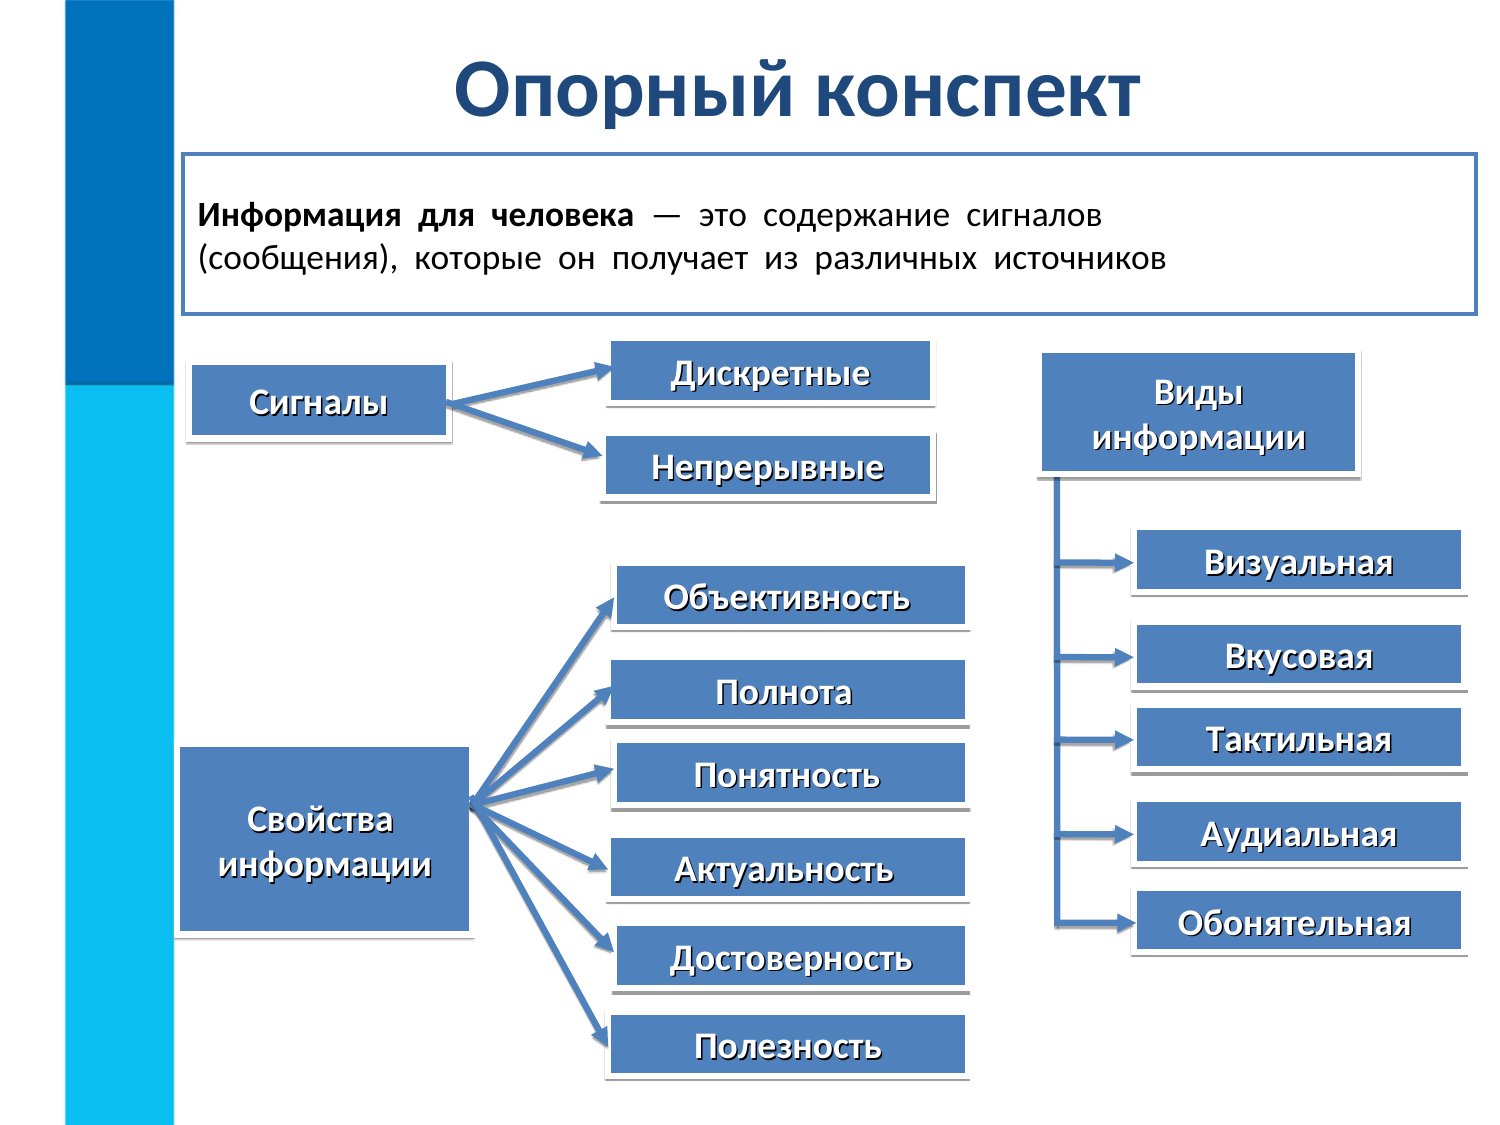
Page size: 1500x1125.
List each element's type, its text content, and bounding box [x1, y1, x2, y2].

picture [0, 0, 1500, 1125]
text_box Тактильная [1133, 704, 1465, 770]
text_box Непрерывные [602, 432, 934, 498]
text_box Дискретные [608, 338, 934, 403]
text_box Достоверность [614, 922, 969, 988]
text_box Полезность [608, 1011, 969, 1077]
text_box Виды информации [1039, 349, 1359, 474]
text_box Обонятельная [1134, 887, 1465, 953]
text_box Сигналы [188, 361, 449, 439]
text_box Опорный конспект [171, 30, 1425, 135]
text_box Вкусовая [1133, 621, 1465, 687]
text_box Информация для человека — это содержание сигналов (сообщения), которые он получает из различных источников [183, 153, 1477, 315]
text_box Аудиальная [1133, 798, 1465, 864]
text_box Понятность [614, 739, 969, 805]
text_box Свойства информации [177, 743, 473, 935]
text_box Полнота [608, 657, 969, 722]
text_box Визуальная [1133, 527, 1465, 592]
text_box Объективность [614, 562, 969, 628]
text_box Актуальность [608, 834, 969, 900]
